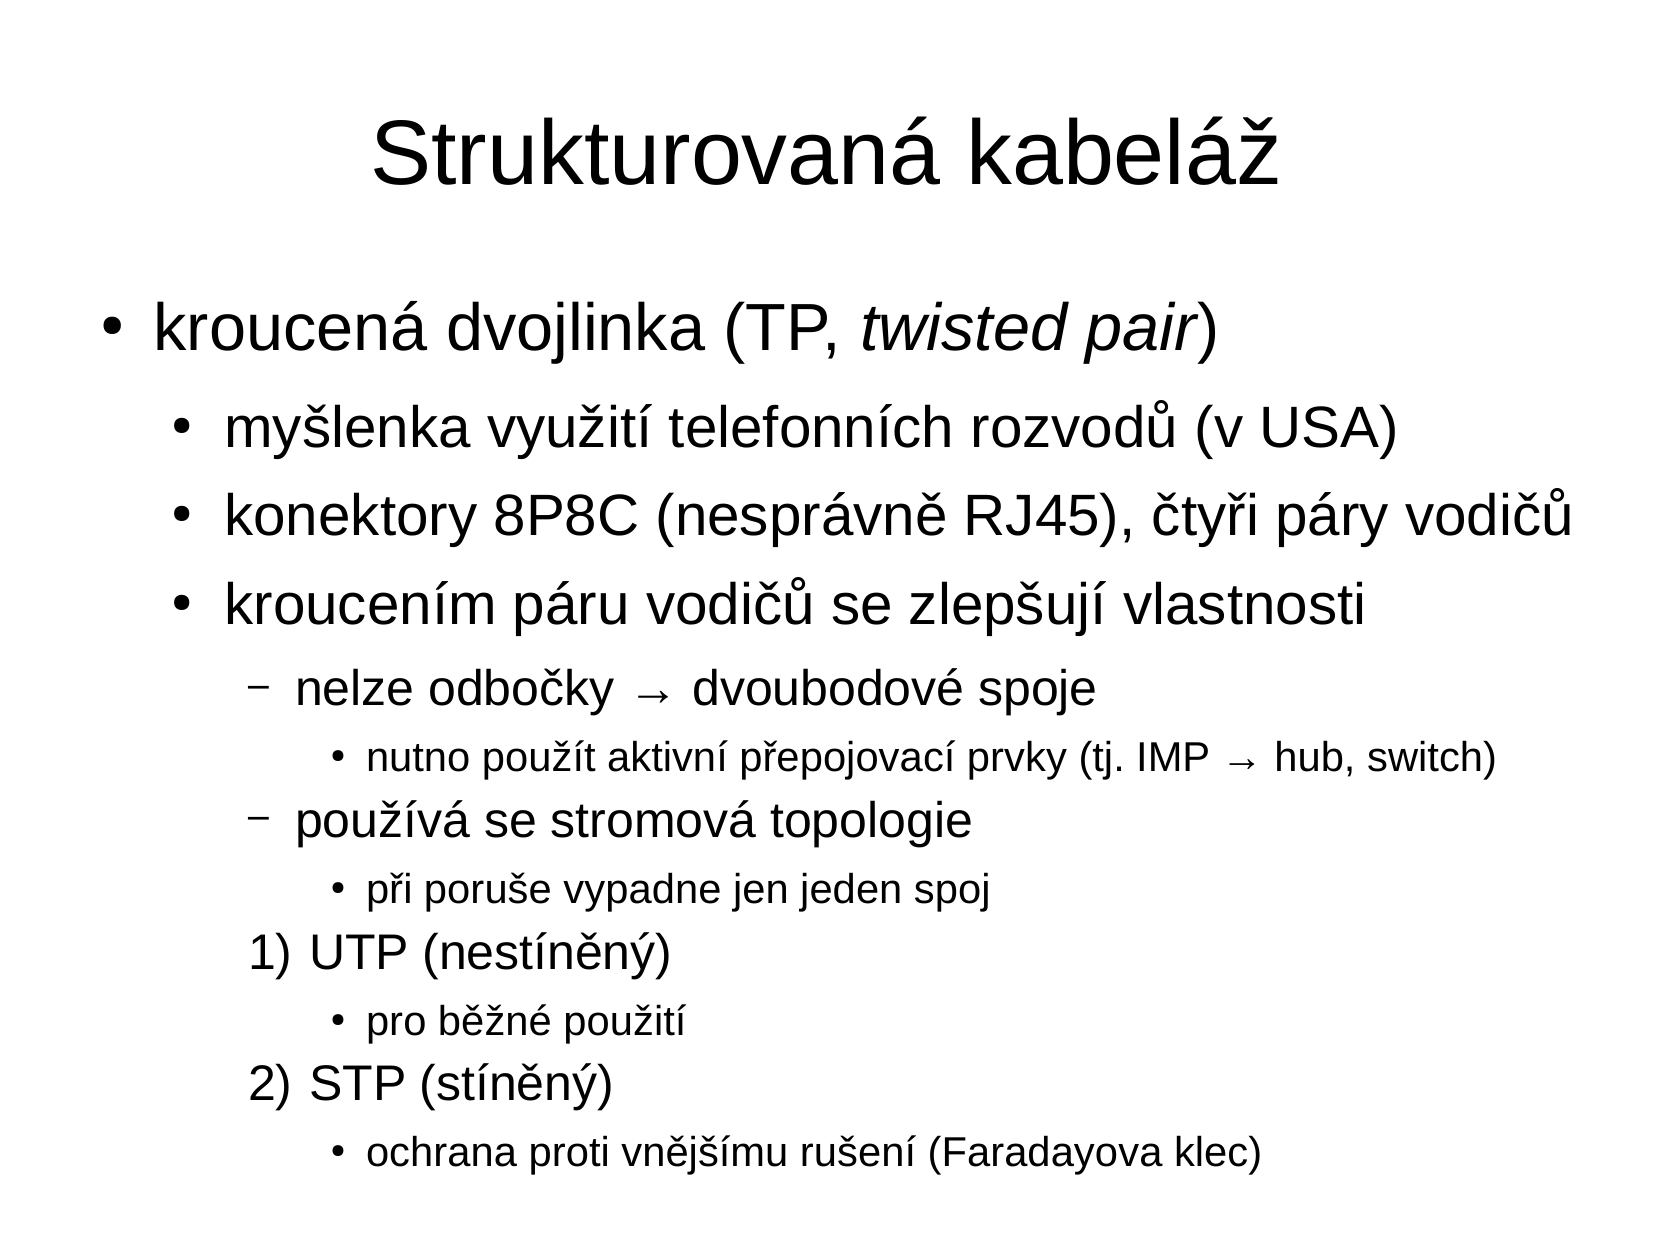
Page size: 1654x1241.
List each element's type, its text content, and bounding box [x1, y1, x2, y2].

list kroucená dvojlinka (TP, twisted pair) myšlenka využití telefonních rozvodů (v USA) konektory 8P8C (nesprávně RJ45), čtyři páry vodičů kroucením páru vodičů se zlepšují vlastnosti nelze odbočky → dvoubodové spoje nutno použít aktivní přepojovací prvky (tj. IMP → hub, switch) používá se stromová topologie při poruše vypadne jen jeden spoj UTP (nestíněný) pro běžné použití STP (stíněný) ochrana proti vnějšímu rušení (Faradayova klec) [82, 290, 1630, 1176]
title Strukturovaná kabeláž [82, 56, 1571, 250]
